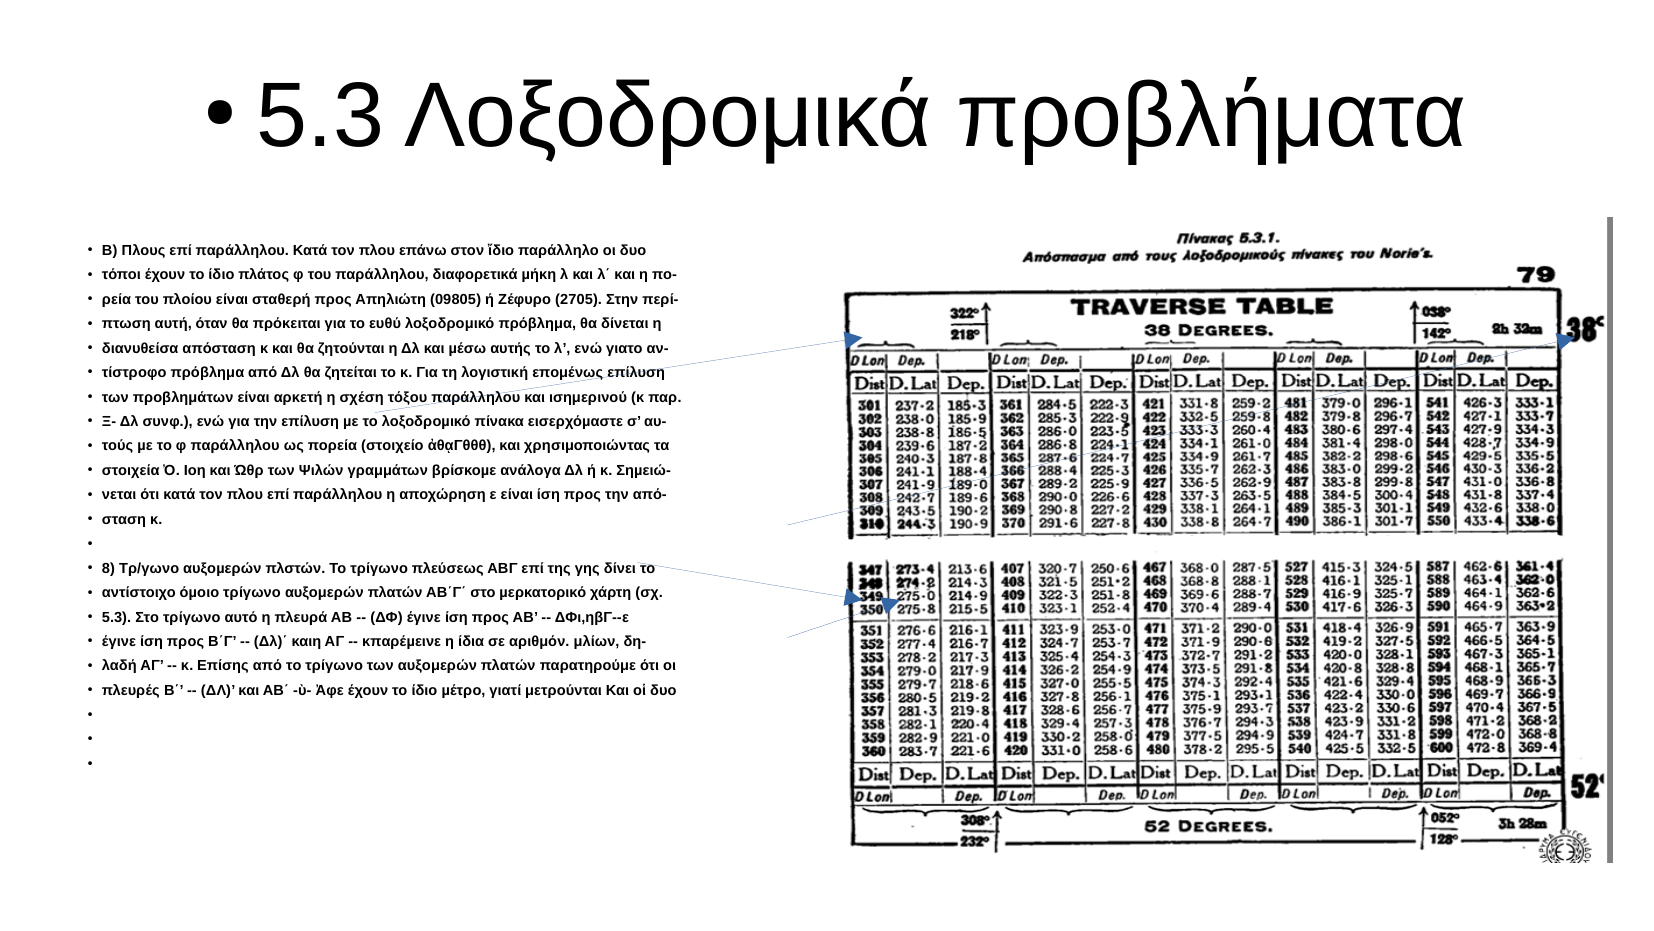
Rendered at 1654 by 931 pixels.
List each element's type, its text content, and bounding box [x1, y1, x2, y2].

title 5.3 Λοξοδρομικά προβλήματα [82, 37, 1571, 193]
list Β) Πλους επί παράλληλου. Κατά τον πλου επάνω στον ἴδιο παράλληλο οι δυο τόποι έχουν το ίδιο πλάτος φ του παράλληλου, διαφορετικά µήκη λ και λ΄ και η πο- ρεία του πλοίου είναι σταθερή προς Απηλιώτη (09805) ή Ζέφυρο (2705). Στην περί- πτωση αυτή, όταν θα πρόκειται για το ευθύ λοξοδρομικό πρόβλημα, θα δίνεται η διανυθείσα απόσταση κ και θα ζητούνται η Δλ και µέσω αυτής το λ’, ενώ γιατο αν- τίστροφο πρόβλημα από Δλ θα ζητείται το κ. Για τη λογιστική επομένως επίλυση των προβλημάτων είναι αρκετή η σχέση τόξου παράλληλου και ισημερινού (κ παρ. Ξ- Δλ συνφ.), ενώ για την επίλυση µε το λοξοδροµικό πίνακα εισερχόµαστε σ’ αυ- τούς µε το φ παράλληλου ως πορεία (στοιχείο ἀθᾳΓθθθ), και χρησιμοποιώντας τα στοιχεία Ὀ. Ιοη και Ώθρ των Ψιλών γραμμάτων βρίσκοµε ανάλογα Δλ ή κ. Σηµειώ- νεται ότι κατά τον πλου επί παράλληλου η αποχώρηση ε είναι ίση προς την από- σταση κ. 8) Τρ/γωνο αυξοµερών πλστών. Το τρίγωνο πλεύσεως ΑΒΓ επί της γης δίνει το αντίστοιχο όµοιο τρίγωνο αυξομερών πλατών ΑΒ΄Γ΄ στο µερκατορικό χάρτη (σχ. 5.3). Στο τρίγωνο αυτό η πλευρά ΑΒ -- (ΔΦ) έγινε ίση προς ΑΒ’ -- ΔΦι,ηβΓ--ε έγινε ίση προς Β΄Γ’ -- (Δλ)΄ καιη ΑΓ -- κπαρέµεινε η ίδια σε αριθμόν. μλίων, δη- λαδή ΑΓ’ -- κ. Επίσης από το τρίγωνο των αυξομερών πλατών παρατηρούμε ότι οι πλευρές Β΄’ -- (ΔΛ)’ και ΑΒ΄ -ὺ- Ἀφε έχουν το ίδιο µέτρο, γιατί μετρούνται Και οἱ δυο [82, 217, 809, 758]
picture [825, 217, 1613, 863]
